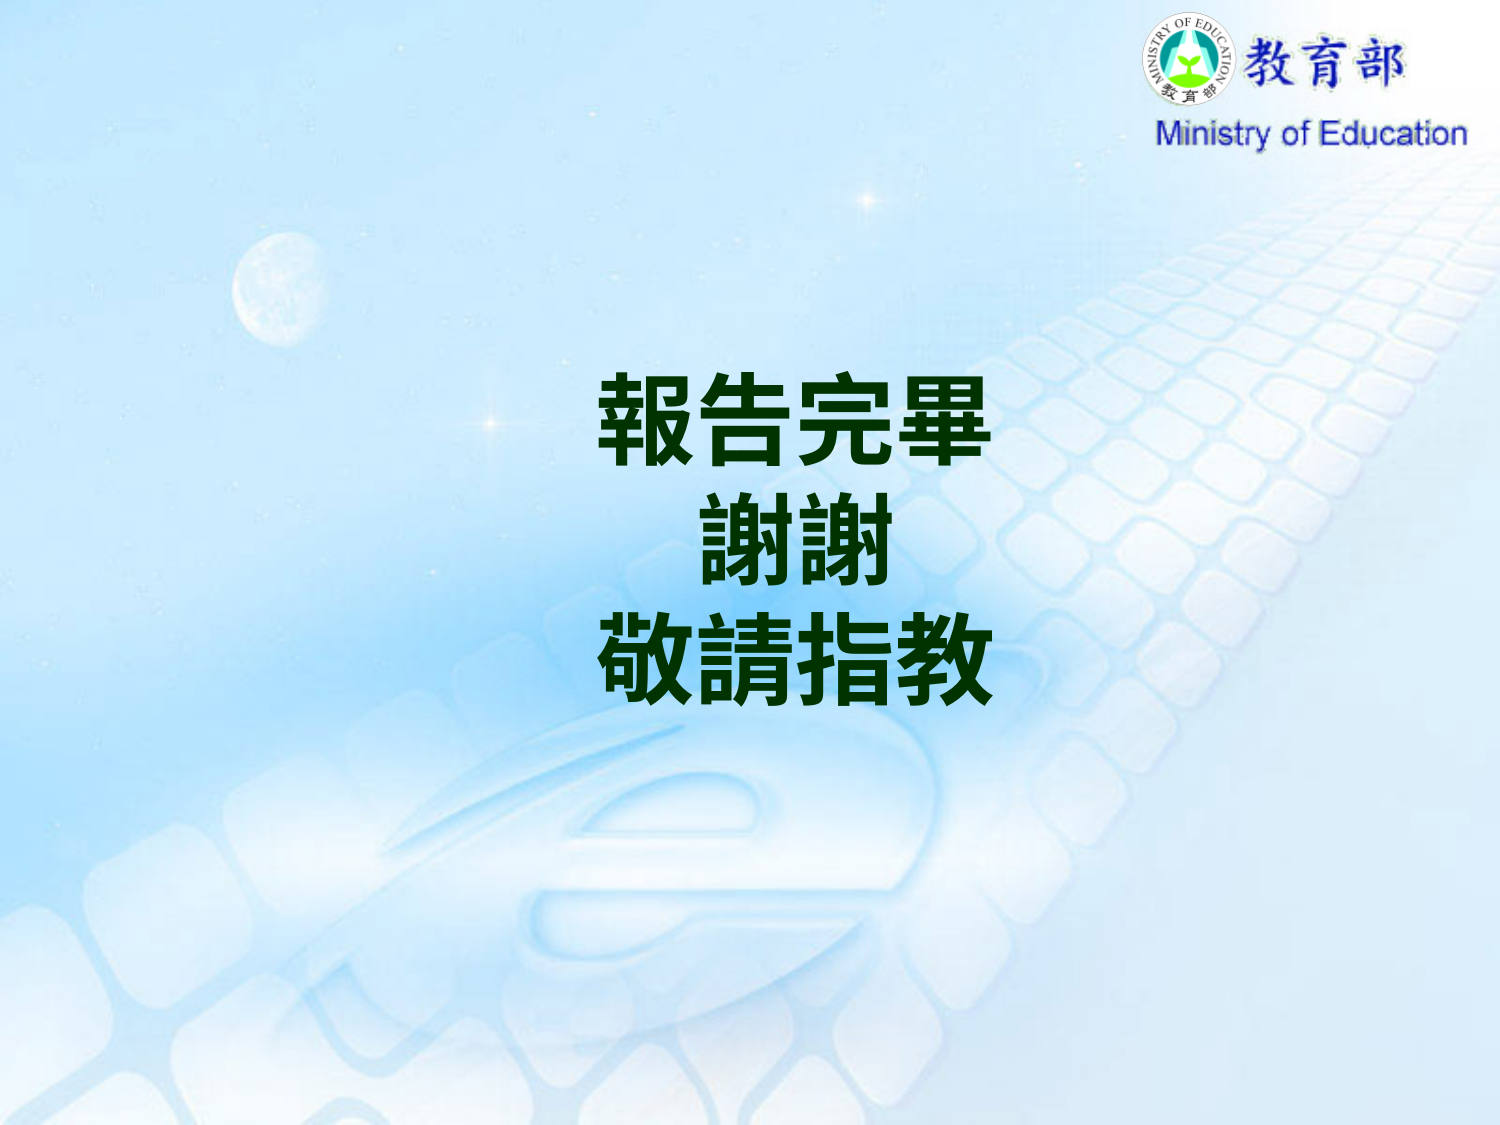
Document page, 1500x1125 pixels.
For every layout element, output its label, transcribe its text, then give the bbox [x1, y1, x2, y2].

text_box 報告完畢 謝謝 敬請指教 [348, 350, 1243, 846]
